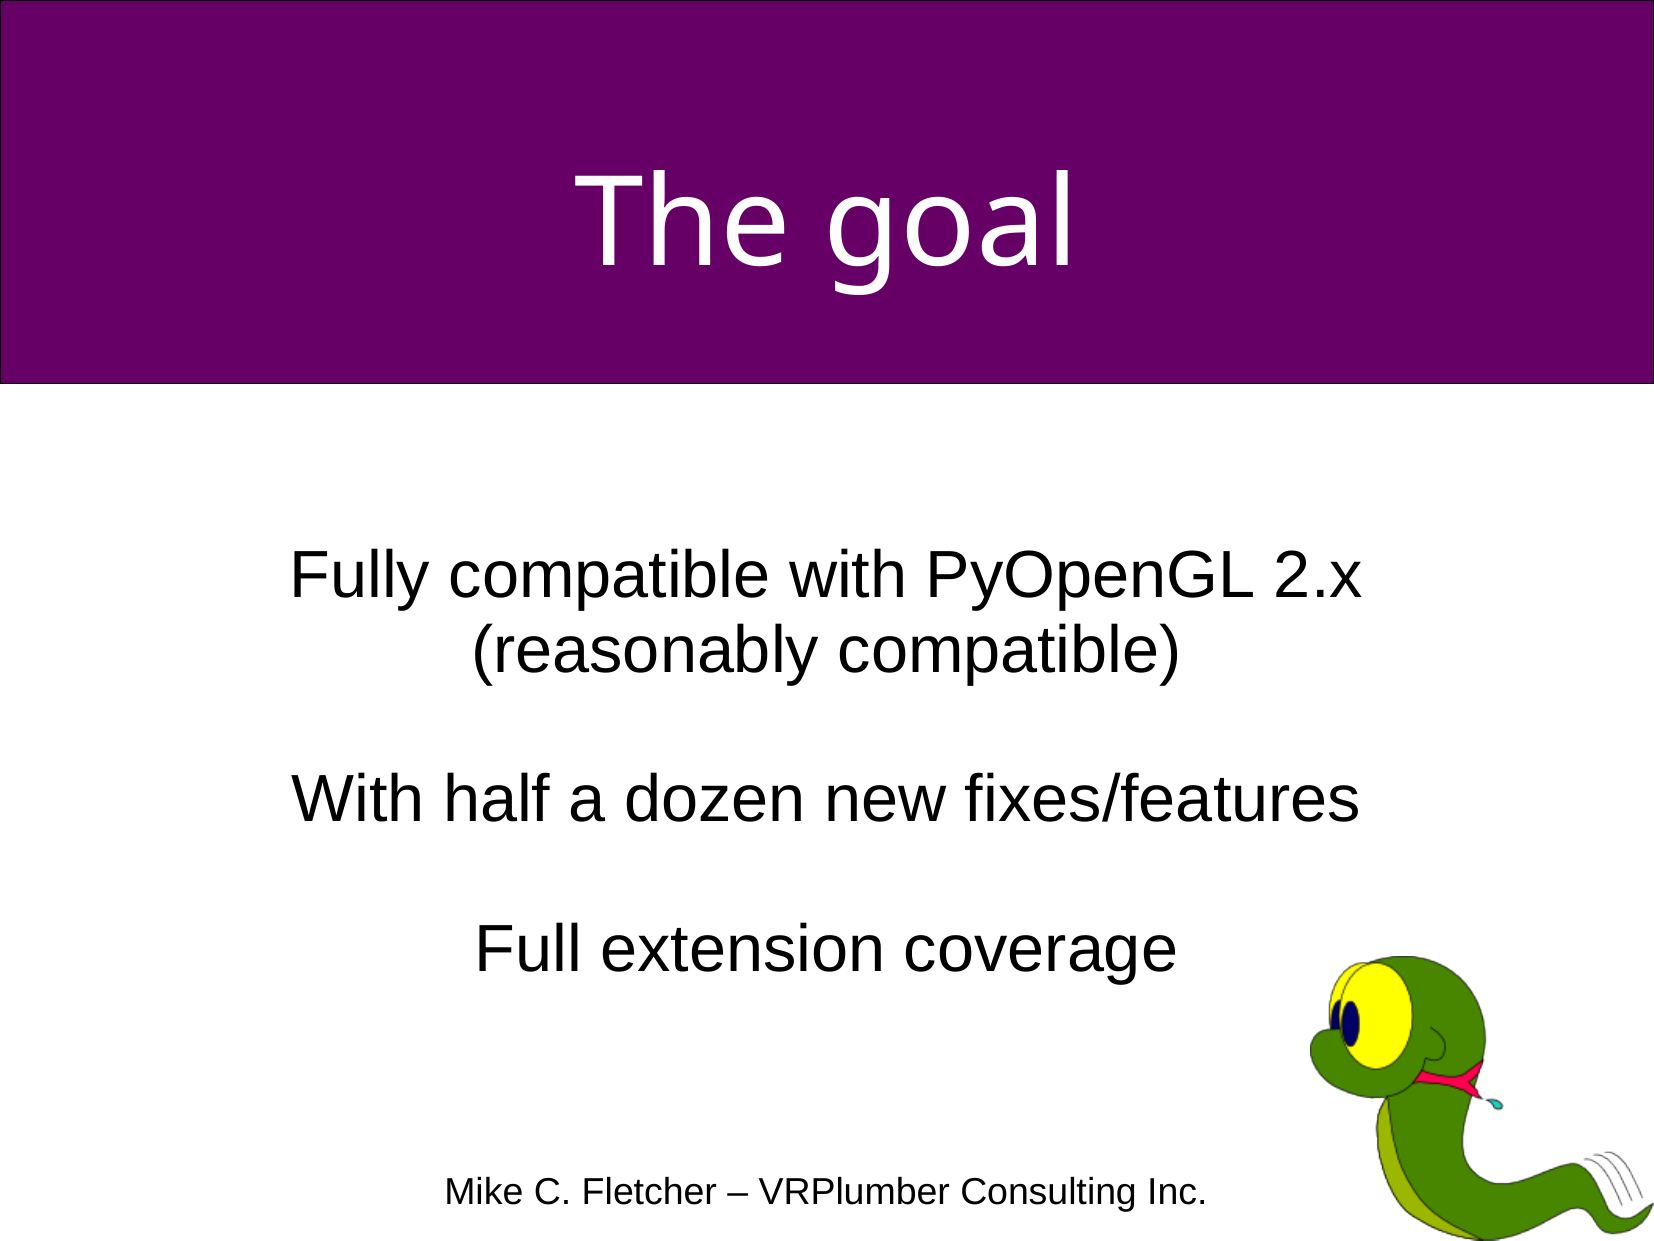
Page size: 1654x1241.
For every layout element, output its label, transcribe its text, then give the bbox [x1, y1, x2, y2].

picture [1310, 956, 1654, 1241]
title The goal [82, 56, 1571, 377]
subtitle Fully compatible with PyOpenGL 2.x (reasonably compatible) With half a dozen new fixes/features Full extension coverage [82, 420, 1571, 1102]
